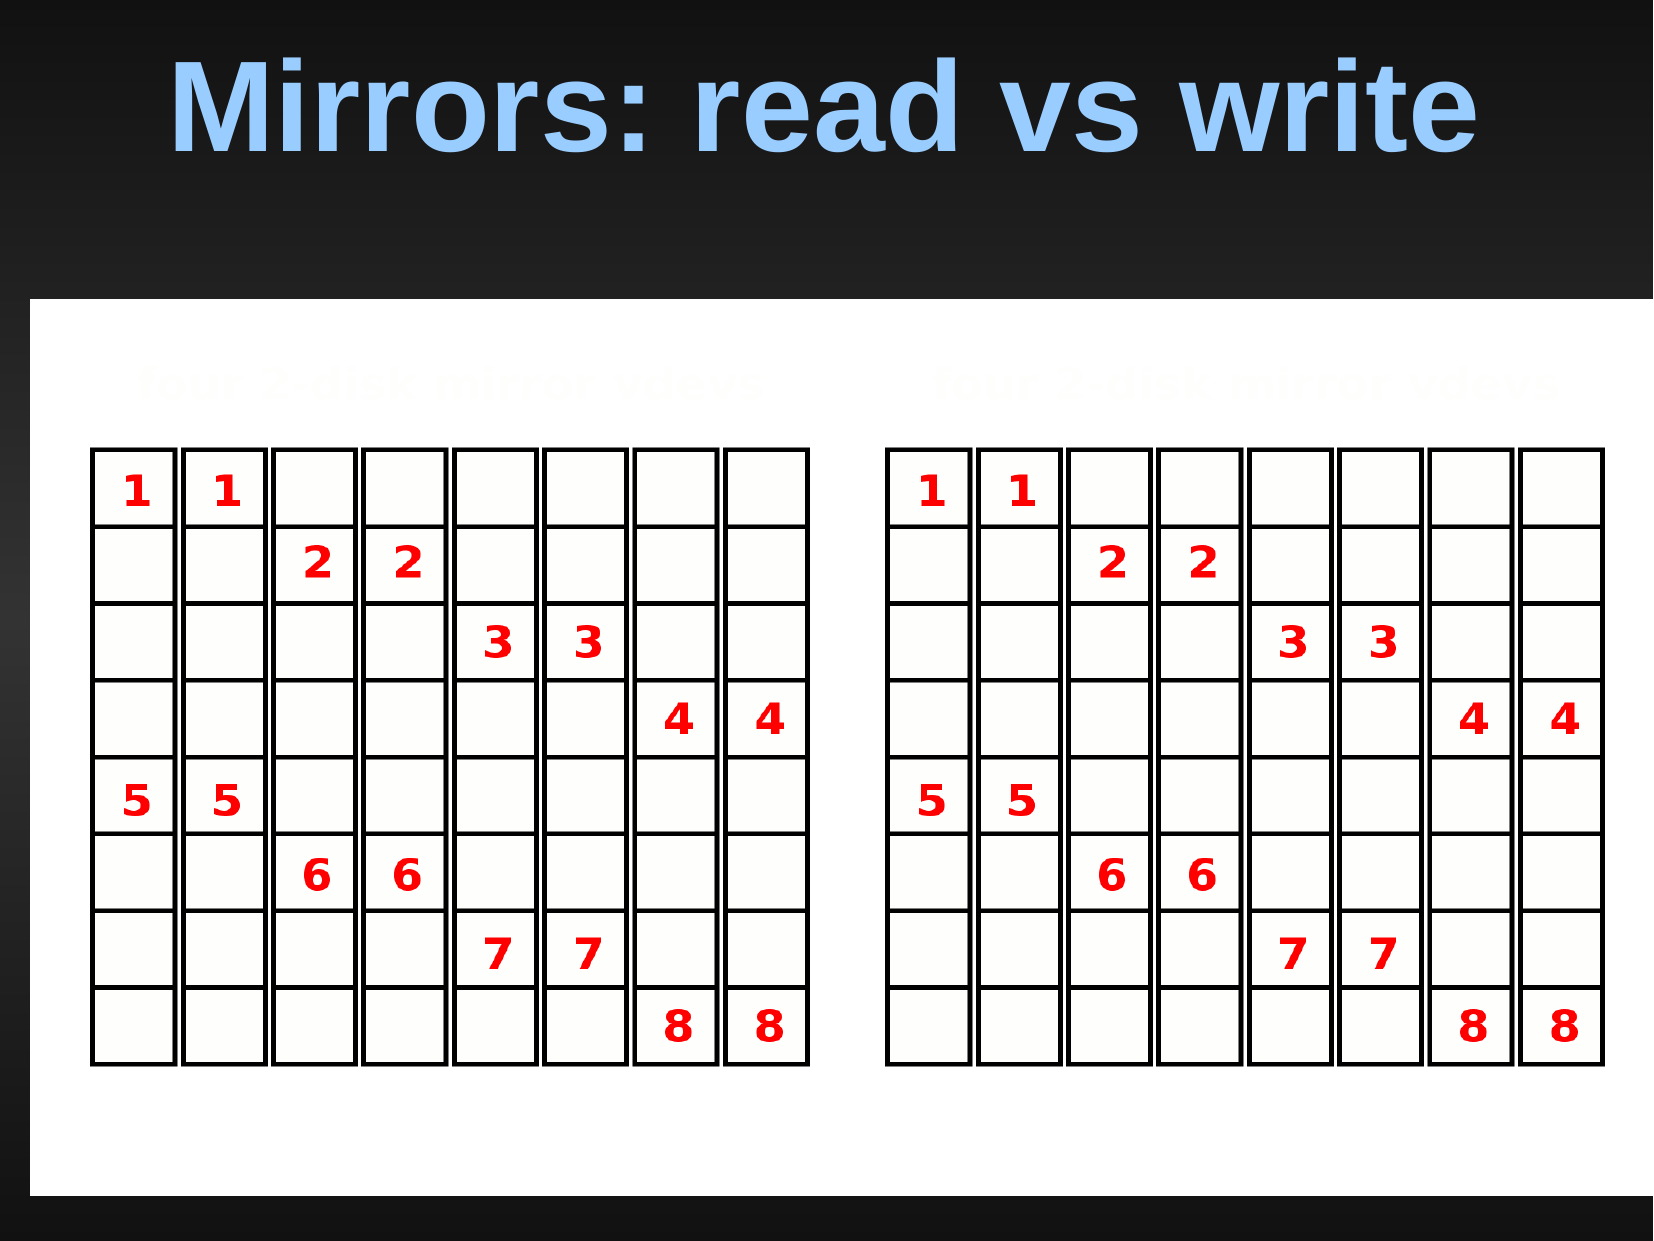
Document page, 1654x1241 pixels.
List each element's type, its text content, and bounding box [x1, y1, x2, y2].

picture [30, 299, 1653, 1196]
title Mirrors: read vs write [0, 2, 1651, 211]
